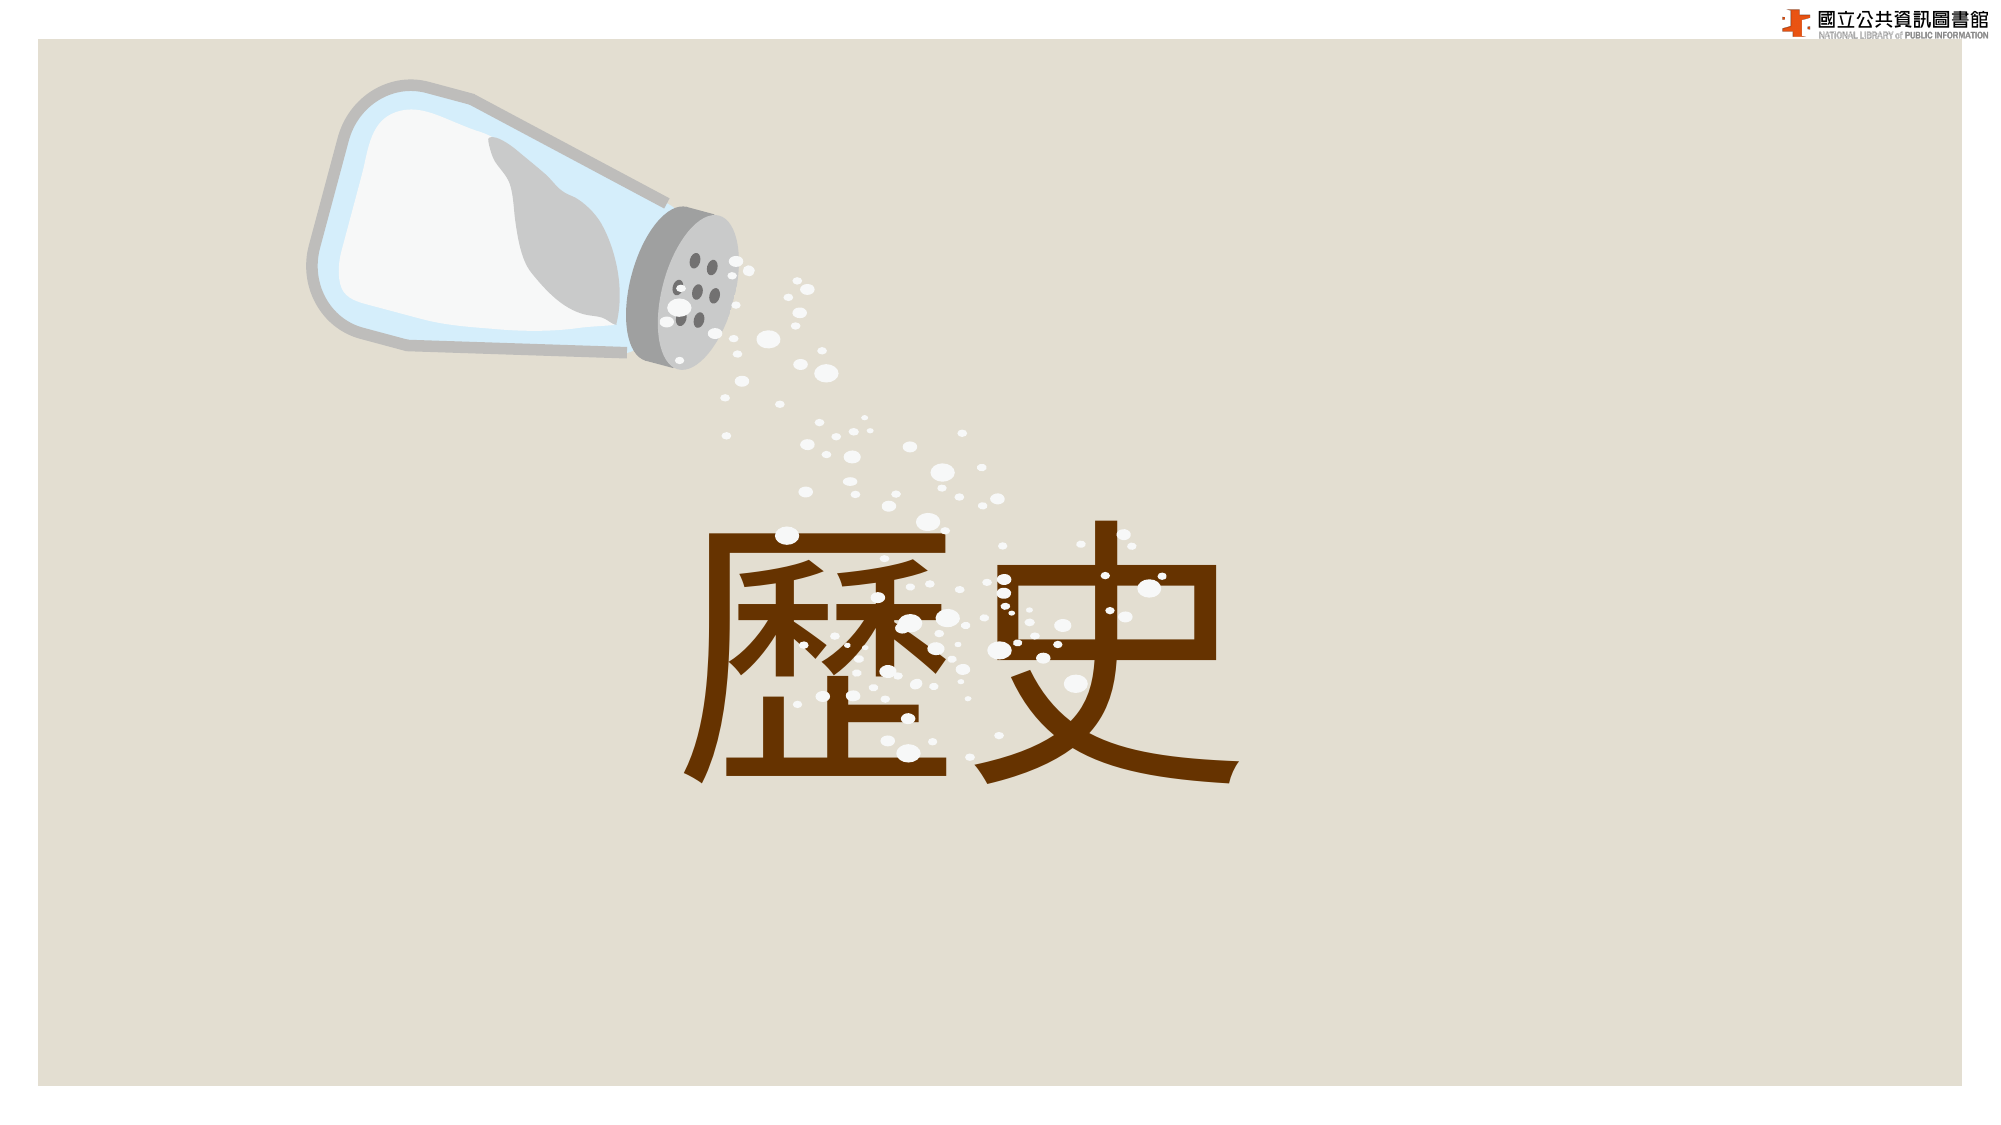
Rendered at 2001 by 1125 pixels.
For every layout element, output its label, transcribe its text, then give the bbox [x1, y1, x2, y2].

text_box 歷史 [659, 466, 1366, 982]
picture [288, 62, 1167, 763]
